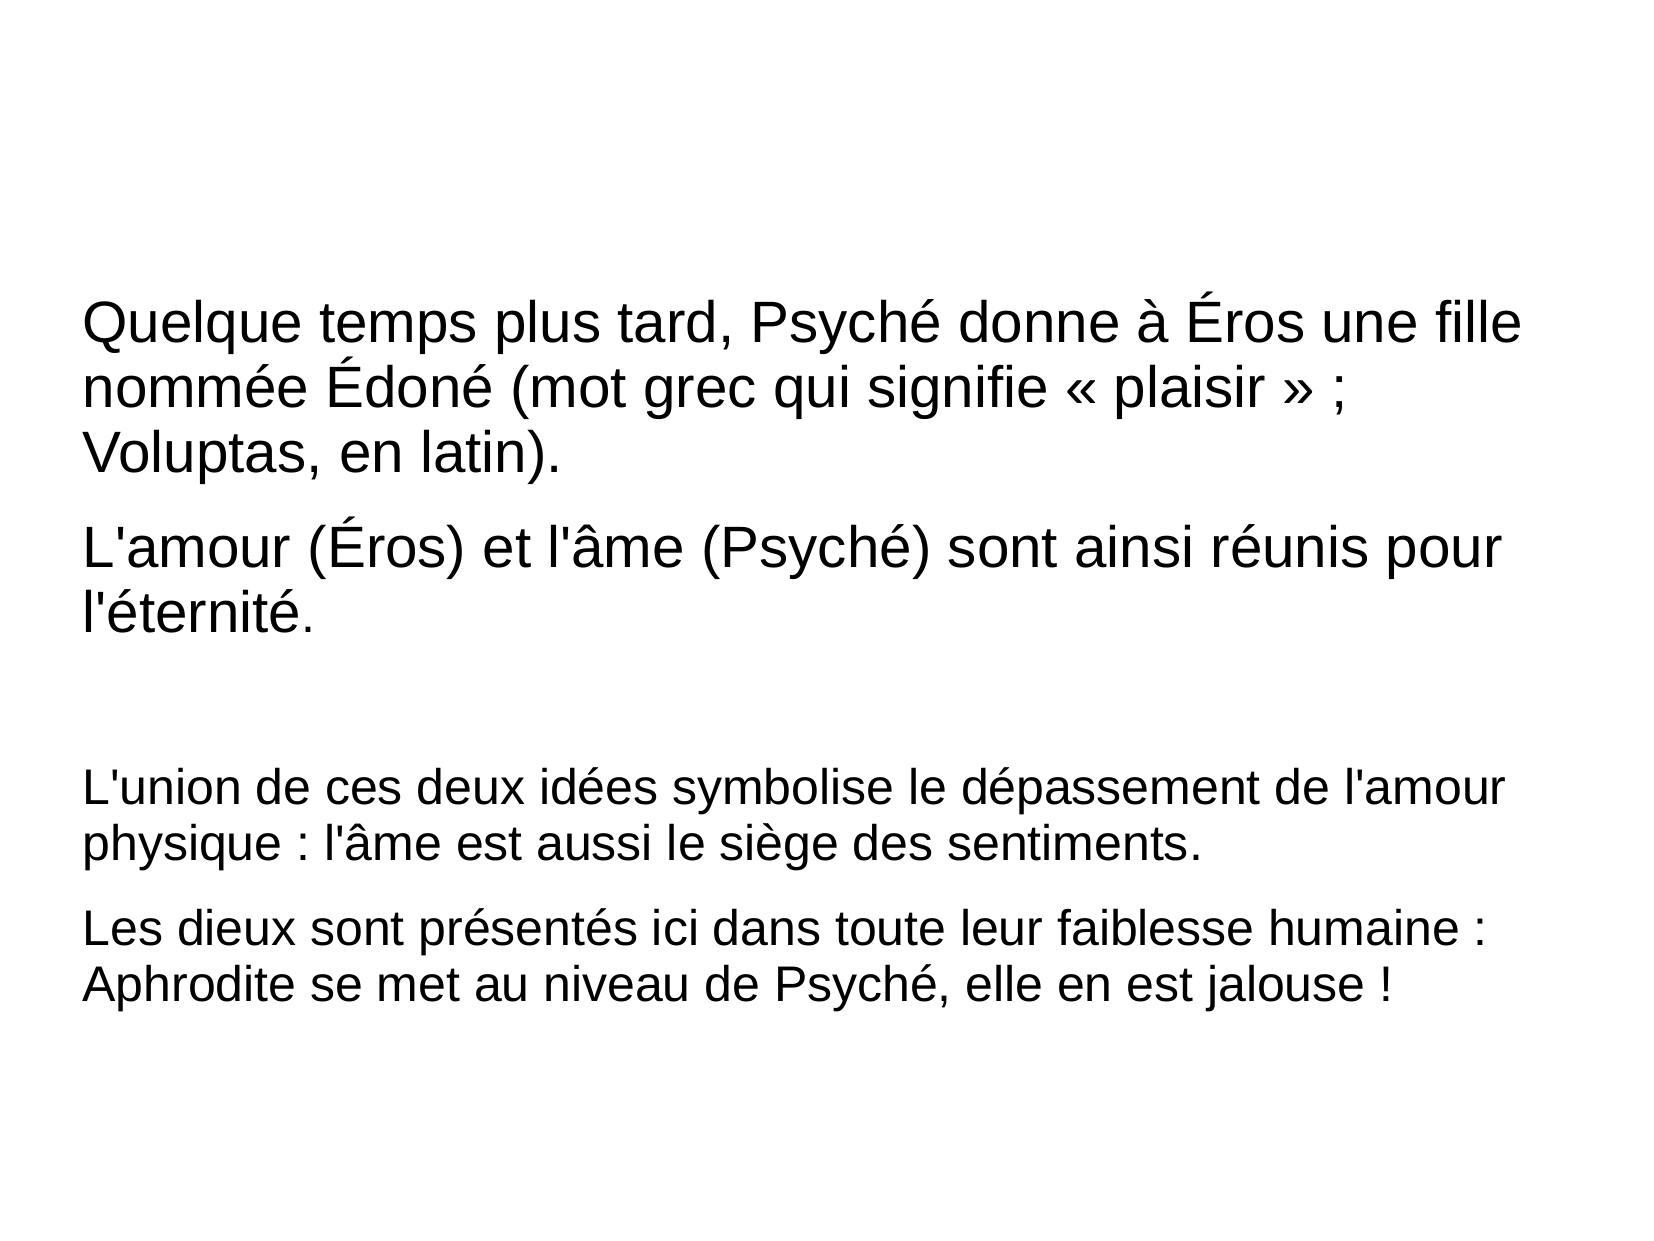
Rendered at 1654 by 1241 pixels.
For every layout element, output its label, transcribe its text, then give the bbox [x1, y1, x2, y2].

list Quelque temps plus tard, Psyché donne à Éros une fille nommée Édoné (mot grec qui signifie « plaisir » ; Voluptas, en latin). L'amour (Éros) et l'âme (Psyché) sont ainsi réunis pour l'éternité. L'union de ces deux idées symbolise le dépassement de l'amour physique : l'âme est aussi le siège des sentiments. Les dieux sont présentés ici dans toute leur faiblesse humaine : Aphrodite se met au niveau de Psyché, elle en est jalouse ! [82, 290, 1571, 1109]
